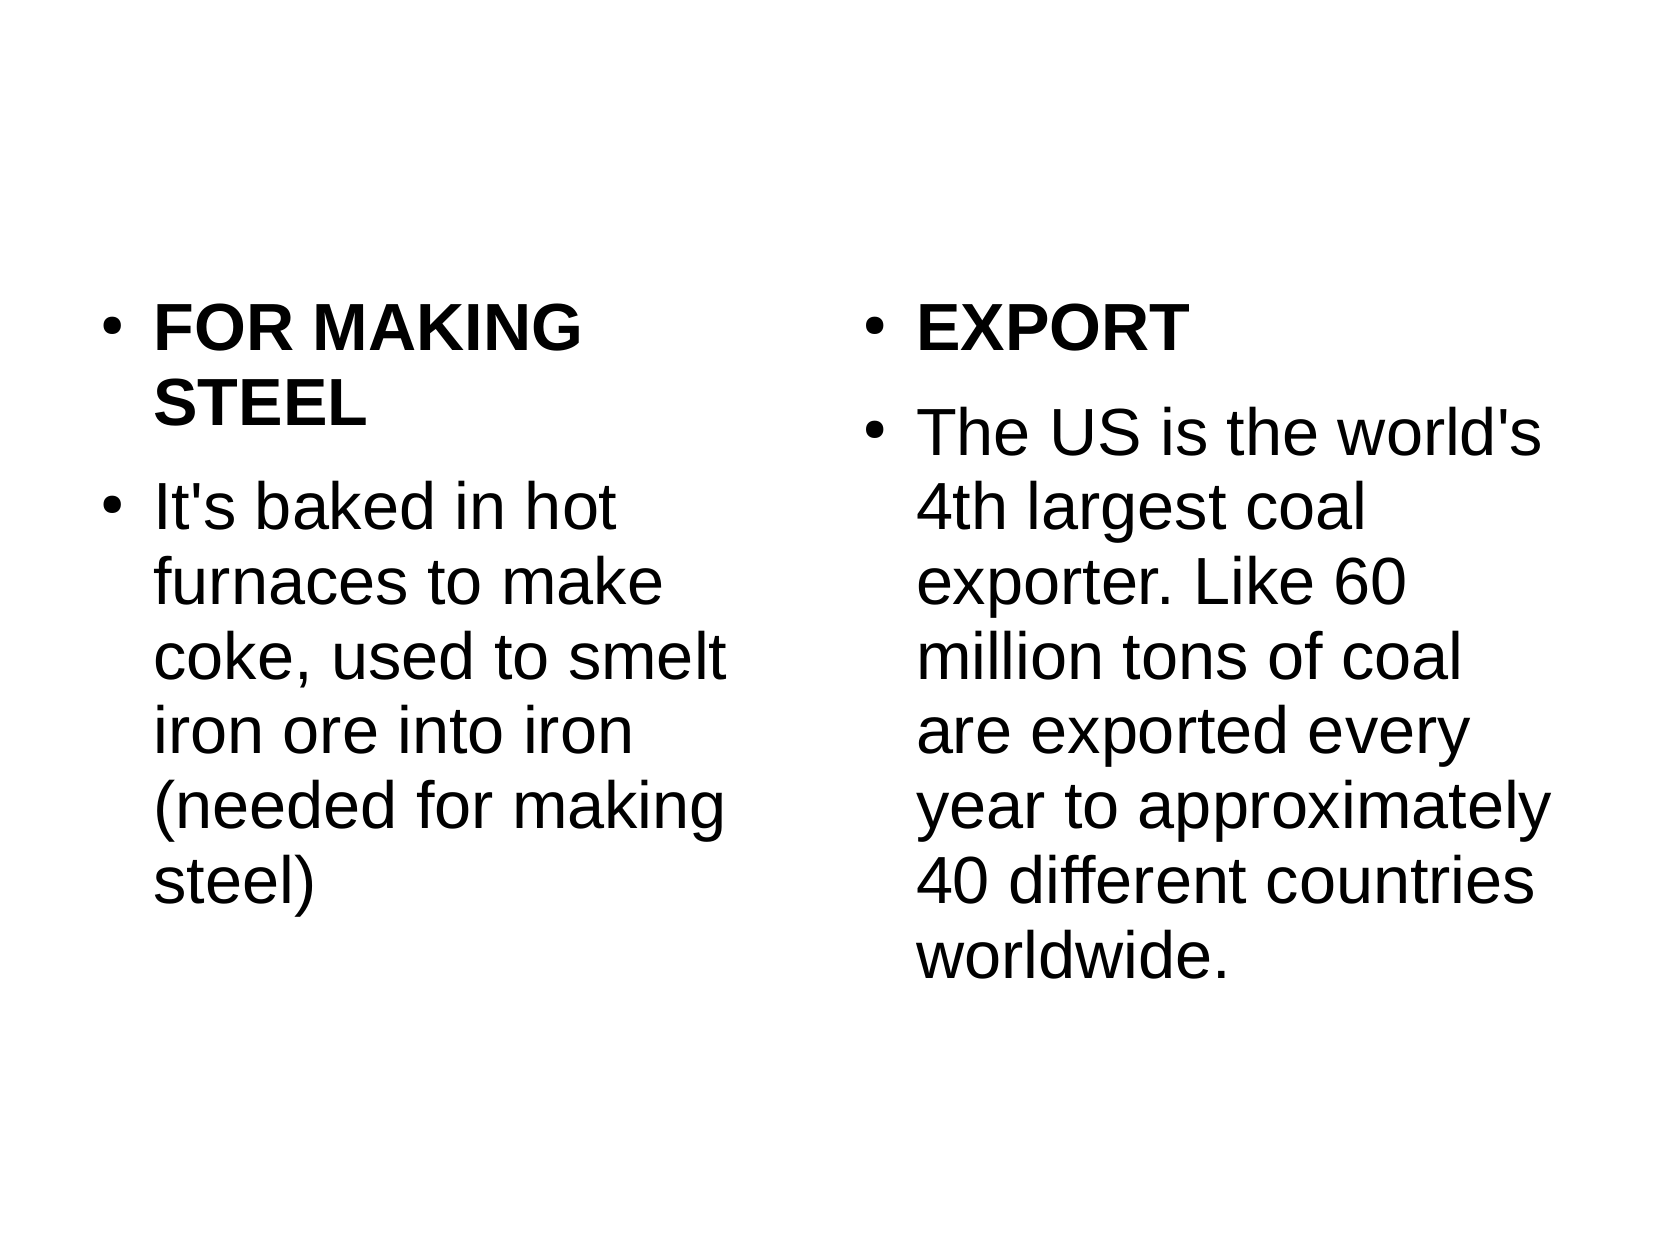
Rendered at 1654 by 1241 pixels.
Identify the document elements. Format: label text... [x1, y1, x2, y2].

list FOR MAKING STEEL It's baked in hot furnaces to make coke, used to smelt iron ore into iron (needed for making steel) [82, 290, 809, 1109]
list EXPORT The US is the world's 4th largest coal exporter. Like 60 million tons of coal are exported every year to approximately 40 different countries worldwide. [845, 290, 1572, 1109]
